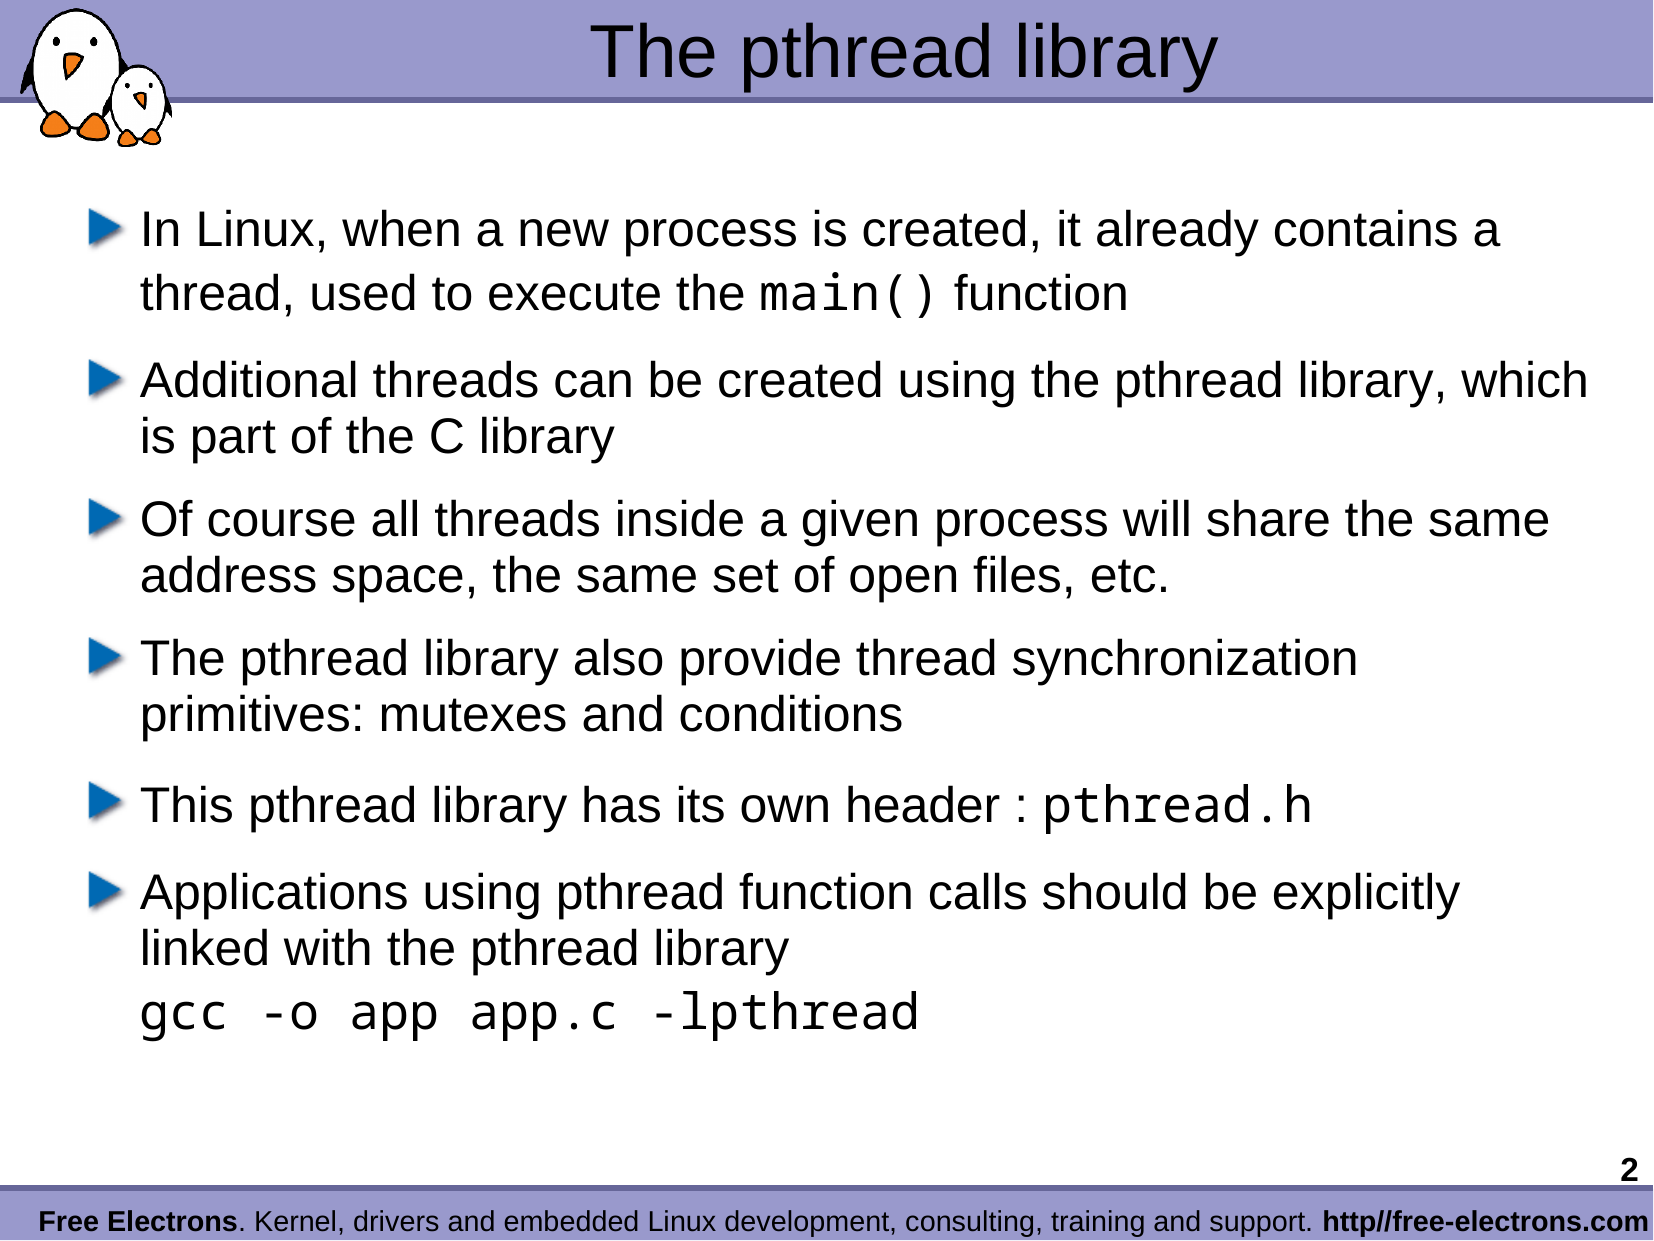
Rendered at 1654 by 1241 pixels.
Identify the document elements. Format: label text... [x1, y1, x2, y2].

list In Linux, when a new process is created, it already contains a thread, used to execute the main() function Additional threads can be created using the pthread library, which is part of the C library Of course all threads inside a given process will share the same address space, the same set of open files, etc. The pthread library also provide thread synchronization primitives: mutexes and conditions This pthread library has its own header : pthread.h Applications using pthread function calls should be explicitly linked with the pthread library gcc -o app app.c -lpthread [68, 201, 1592, 1118]
picture [20, 8, 172, 147]
title The pthread library [178, 4, 1631, 98]
